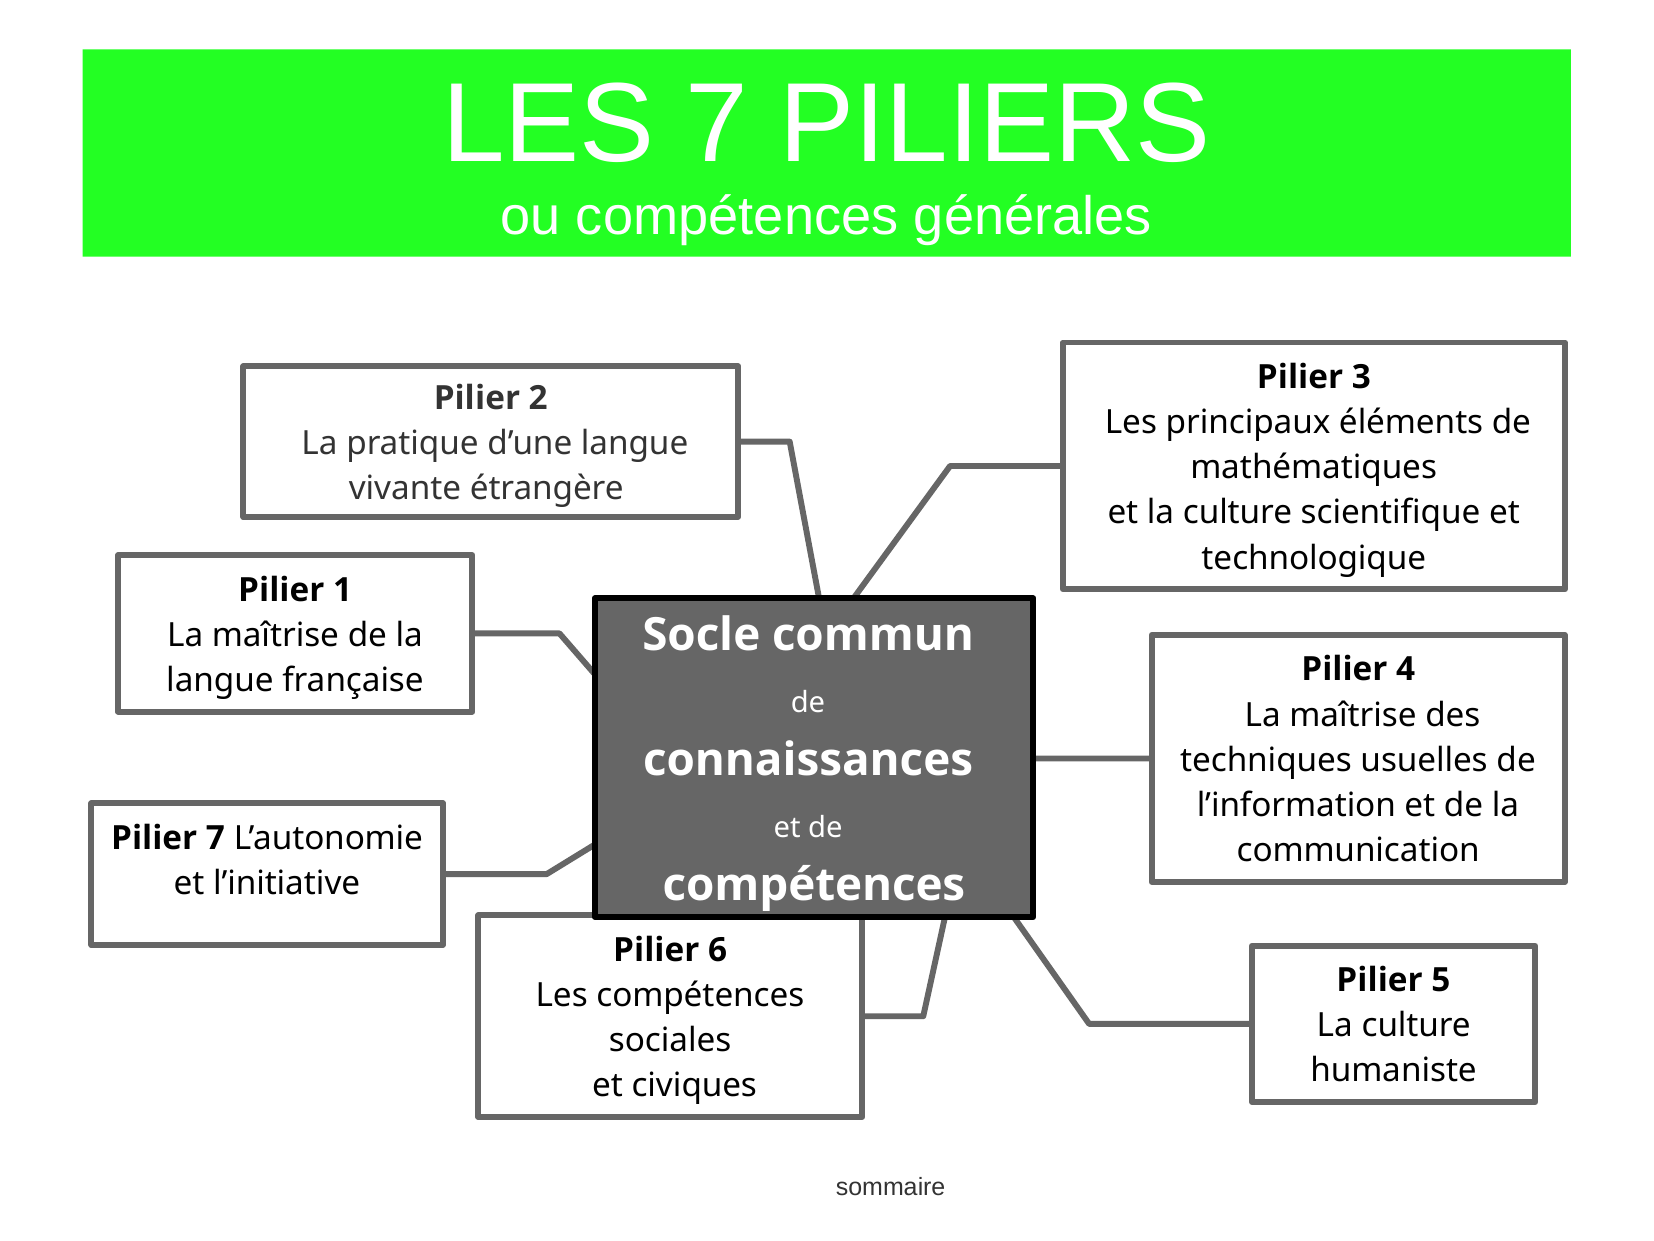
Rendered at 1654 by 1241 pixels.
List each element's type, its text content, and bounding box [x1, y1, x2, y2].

title LES 7 PILIERS ou compétences générales [82, 49, 1571, 257]
text_box Pilier 7 L’autonomie et l’initiative [91, 803, 443, 945]
text_box Pilier 4 La maîtrise des techniques usuelles de l’information et de la communication [1151, 635, 1565, 882]
text_box Pilier 5 La culture humaniste [1251, 945, 1536, 1103]
text_box Socle commun de connaissances et de compétences [594, 598, 1034, 881]
text_box sommaire [739, 1165, 1042, 1209]
text_box Pilier 6 Les compétences sociales et civiques [478, 915, 863, 1118]
text_box Pilier 3 Les principaux éléments de mathématiques et la culture scientifique et technologique [1062, 342, 1565, 590]
text_box Pilier 2 La pratique d’une langue vivante étrangère [243, 366, 739, 517]
text_box Pilier 1 La maîtrise de la langue française [118, 555, 473, 712]
